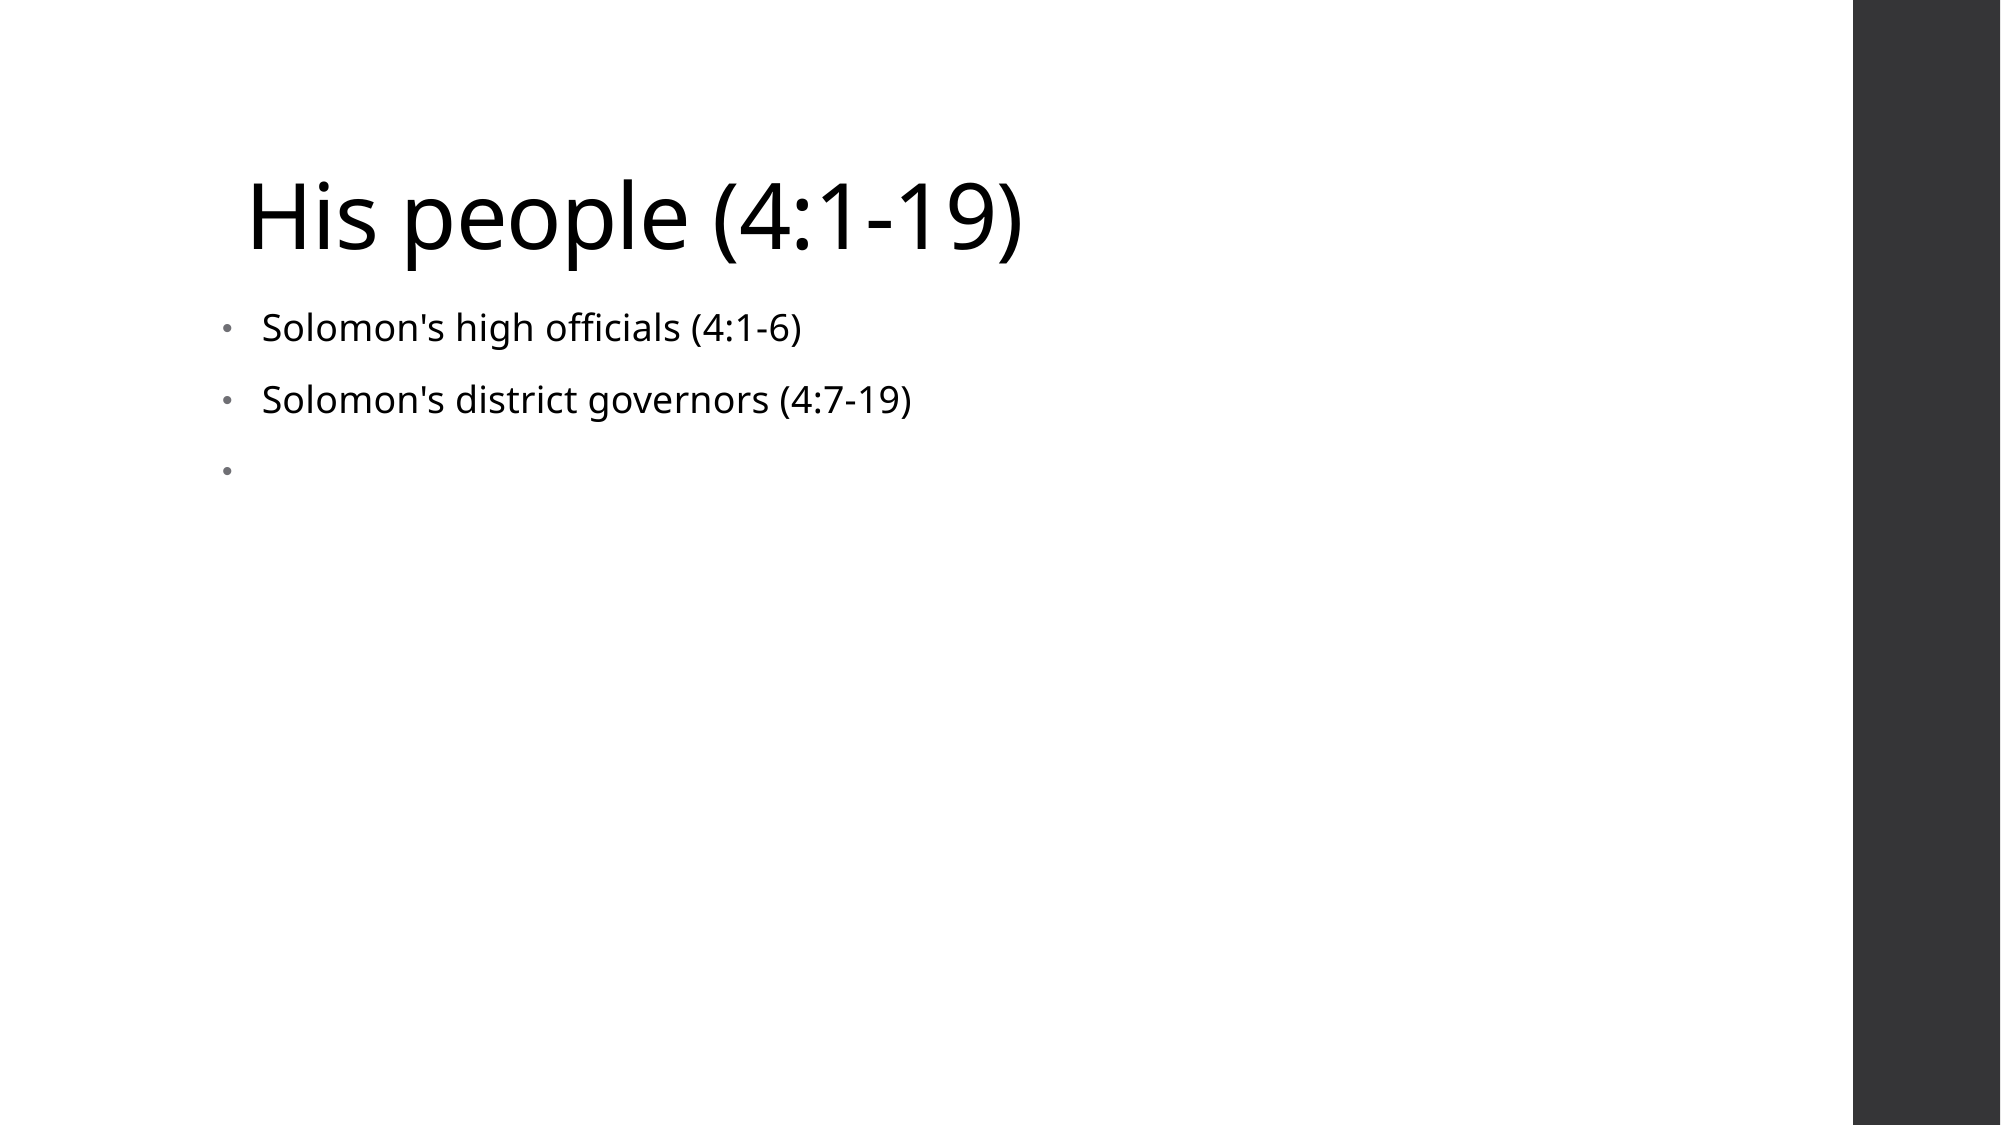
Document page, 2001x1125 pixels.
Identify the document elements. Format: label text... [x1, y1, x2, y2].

title His people (4:1-19) [206, 60, 1797, 278]
list Solomon's high officials (4:1-6) Solomon's district governors (4:7-19) [206, 299, 1617, 1014]
